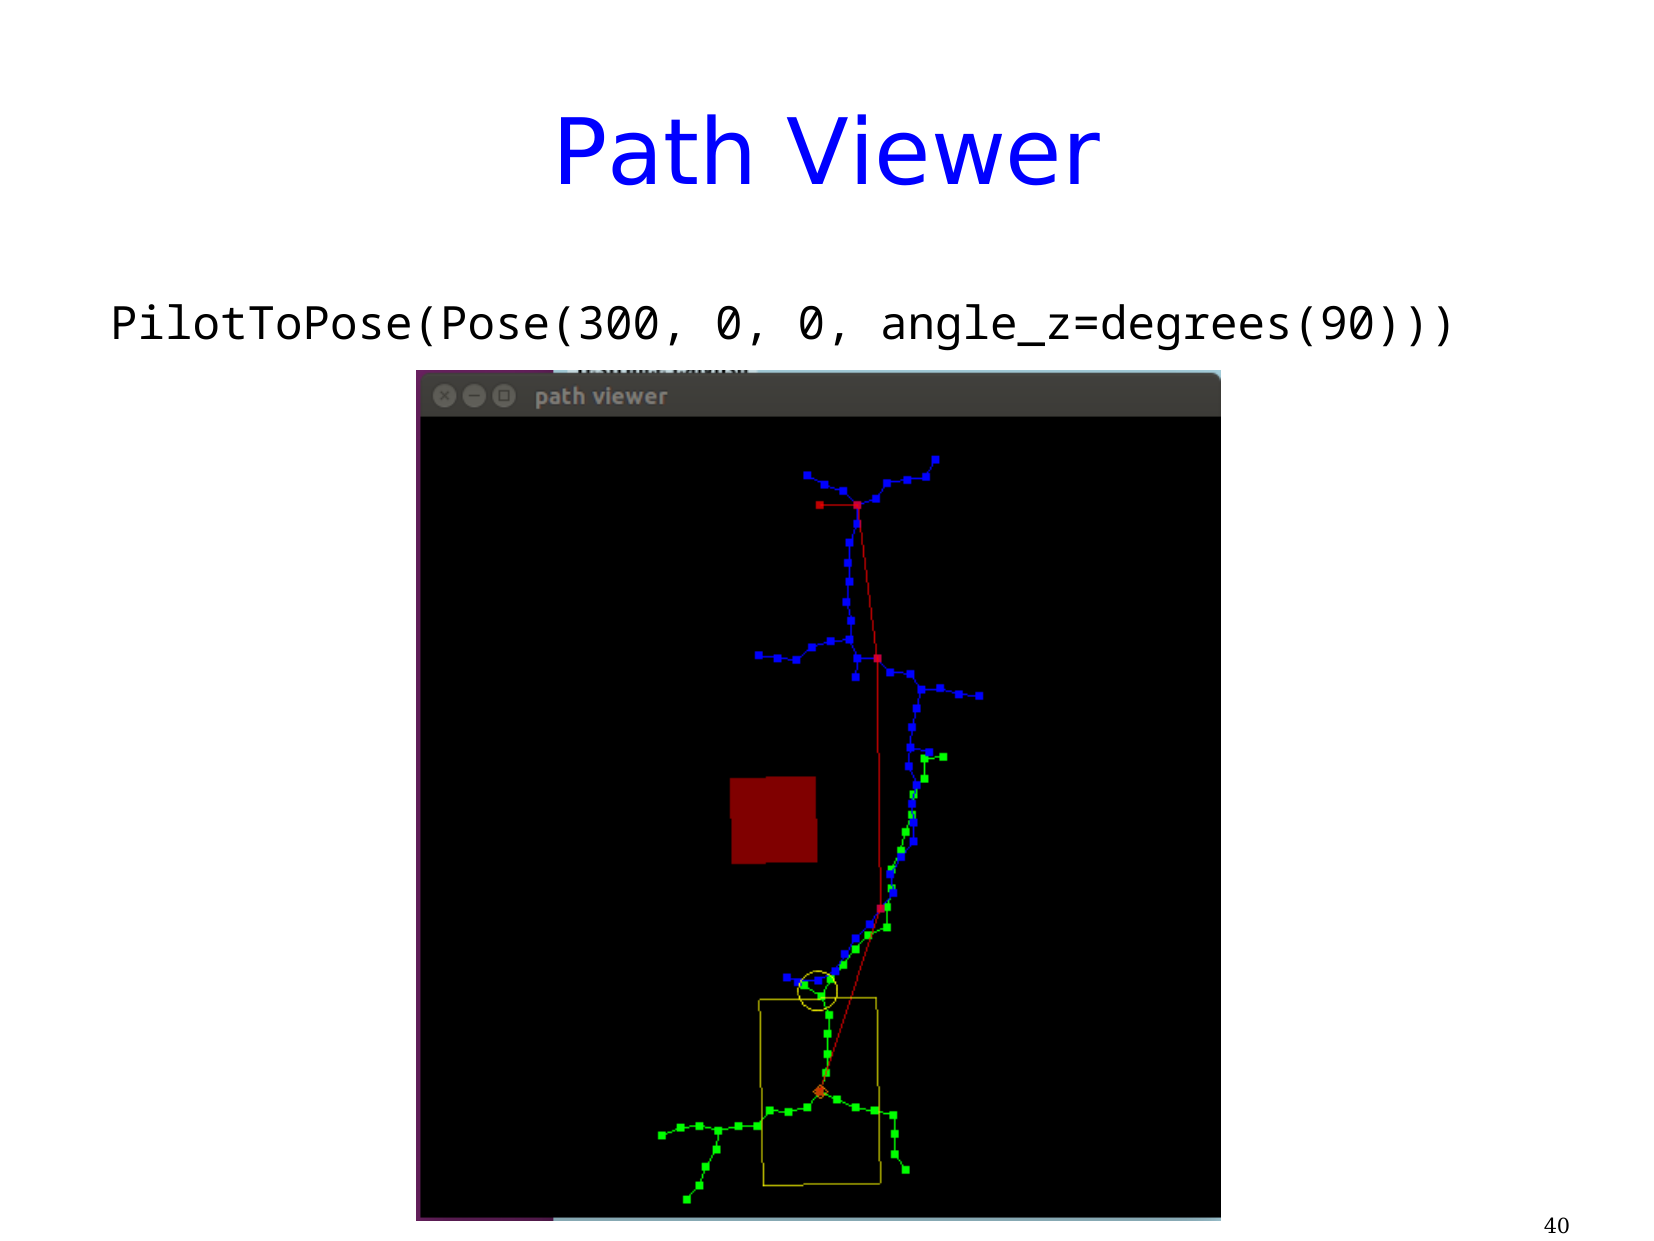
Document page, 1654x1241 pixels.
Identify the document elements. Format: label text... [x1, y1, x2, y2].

picture [416, 370, 1221, 1221]
title Path Viewer [82, 49, 1571, 257]
list PilotToPose(Pose(300, 0, 0, angle_z=degrees(90))) [82, 290, 1571, 1109]
